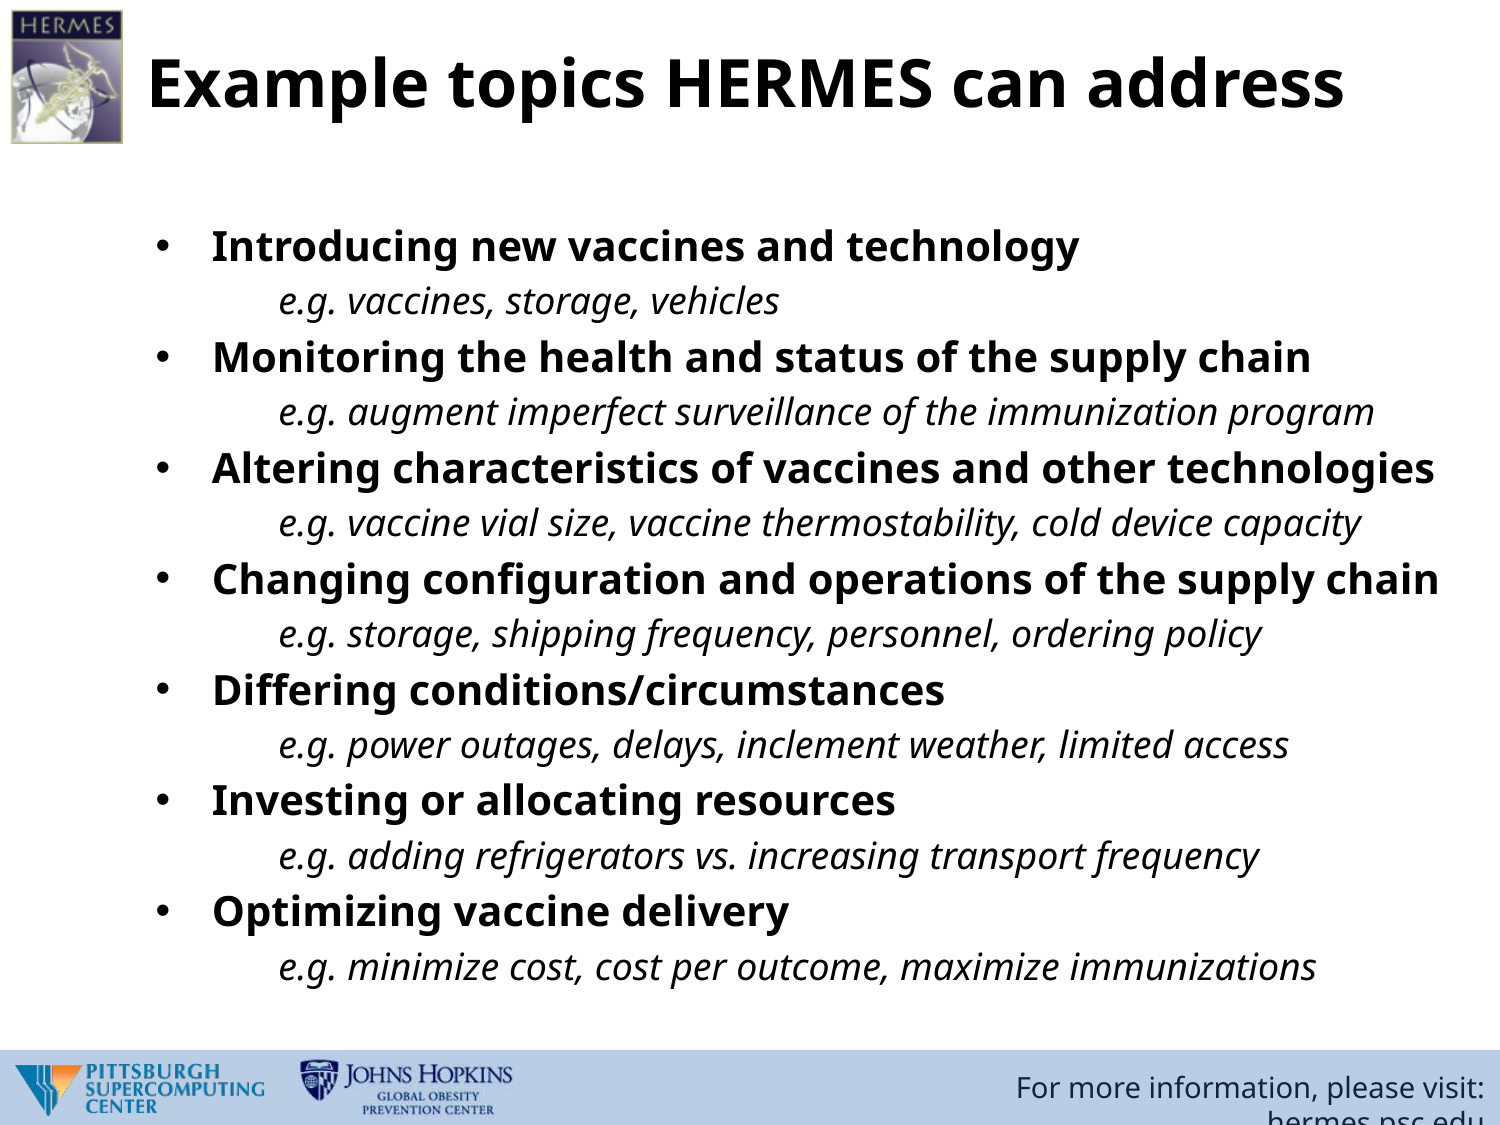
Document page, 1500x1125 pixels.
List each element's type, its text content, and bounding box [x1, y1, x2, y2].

picture [7, 6, 123, 144]
list Introducing new vaccines and technology e.g. vaccines, storage, vehicles Monitoring the health and status of the supply chain e.g. augment imperfect surveillance of the immunization program Altering characteristics of vaccines and other technologies e.g. vaccine vial size, vaccine thermostability, cold device capacity Changing configuration and operations of the supply chain e.g. storage, shipping frequency, personnel, ordering policy Differing conditions/circumstances e.g. power outages, delays, inclement weather, limited access Investing or allocating resources e.g. adding refrigerators vs. increasing transport frequency Optimizing vaccine delivery e.g. minimize cost, cost per outcome, maximize immunizations [140, 212, 1475, 1038]
picture [296, 1055, 519, 1119]
picture [15, 1055, 266, 1118]
title Example topics HERMES can address [131, 0, 1493, 163]
